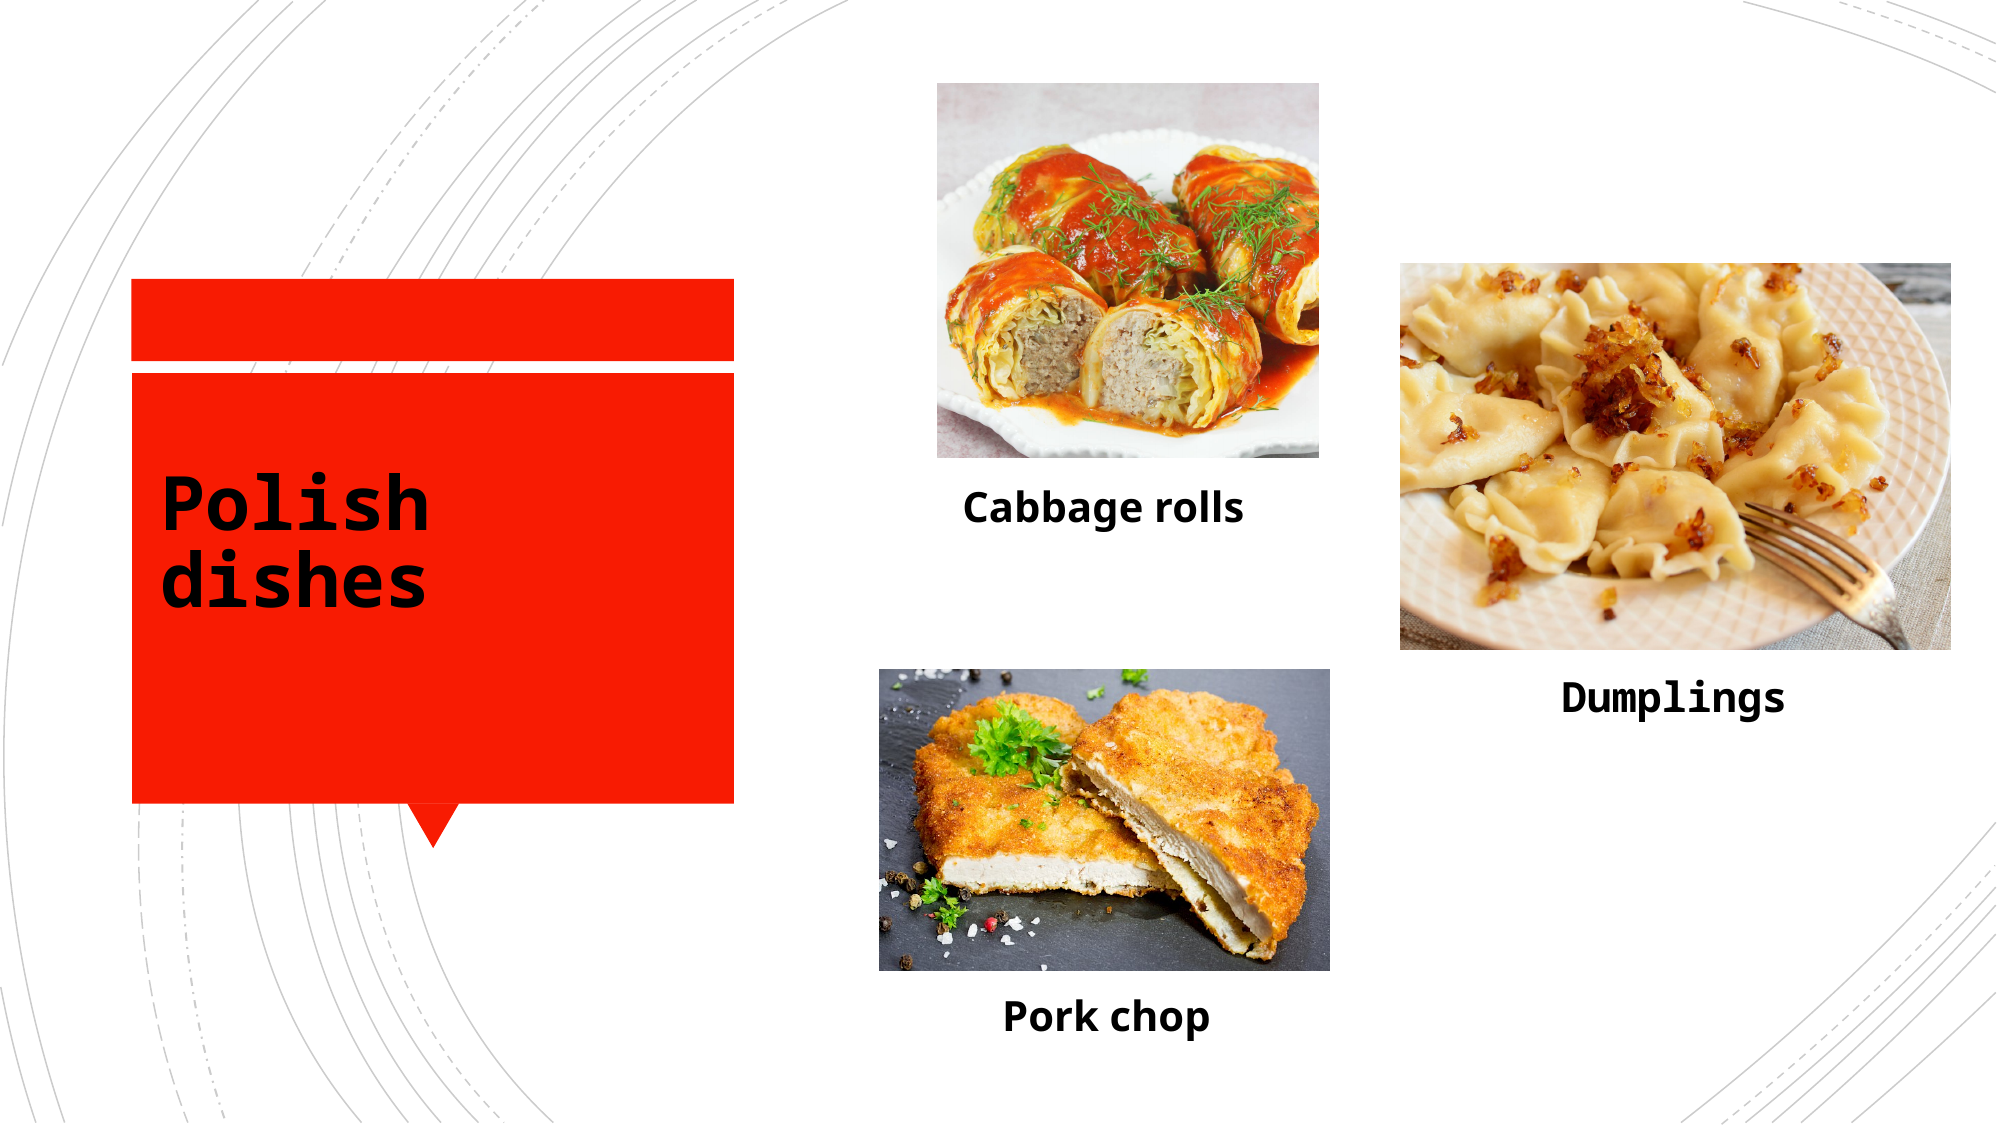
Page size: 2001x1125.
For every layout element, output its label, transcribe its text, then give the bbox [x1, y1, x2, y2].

picture [1400, 263, 1951, 650]
title Polish dishes [145, 385, 721, 789]
text_box Pork chop [881, 982, 1332, 1048]
picture [937, 83, 1319, 458]
text_box Dumplings [1435, 663, 1914, 729]
picture [879, 669, 1330, 971]
text_box Cabbage rolls [878, 473, 1329, 539]
